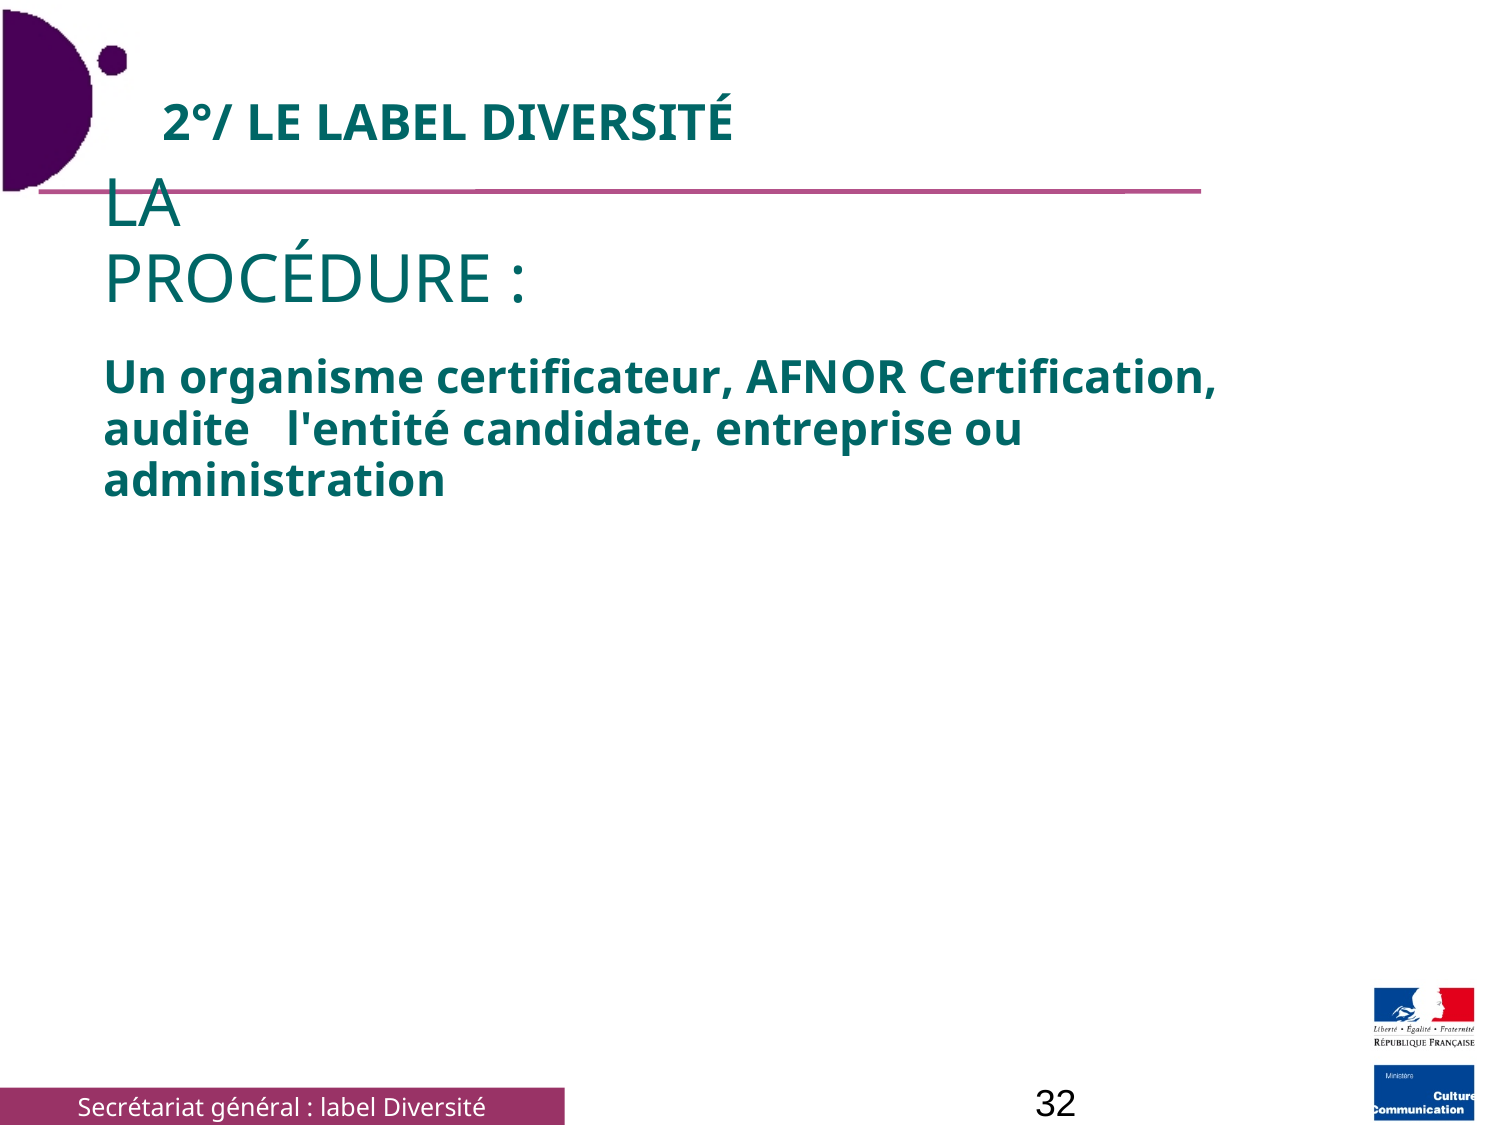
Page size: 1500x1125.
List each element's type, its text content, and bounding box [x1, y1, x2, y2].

text_box <numéro> [1020, 1071, 1370, 1125]
picture [1370, 979, 1477, 1125]
text_box 2°/ LE LABEL DIVERSITÉ [147, 81, 1418, 160]
picture [0, 0, 149, 204]
picture [115, 194, 149, 204]
text_box Un organisme certificateur, AFNOR Certification, audite l'entité candidate, entreprise ou administration [88, 354, 1359, 503]
text_box LA PROCÉDURE : [88, 231, 621, 325]
